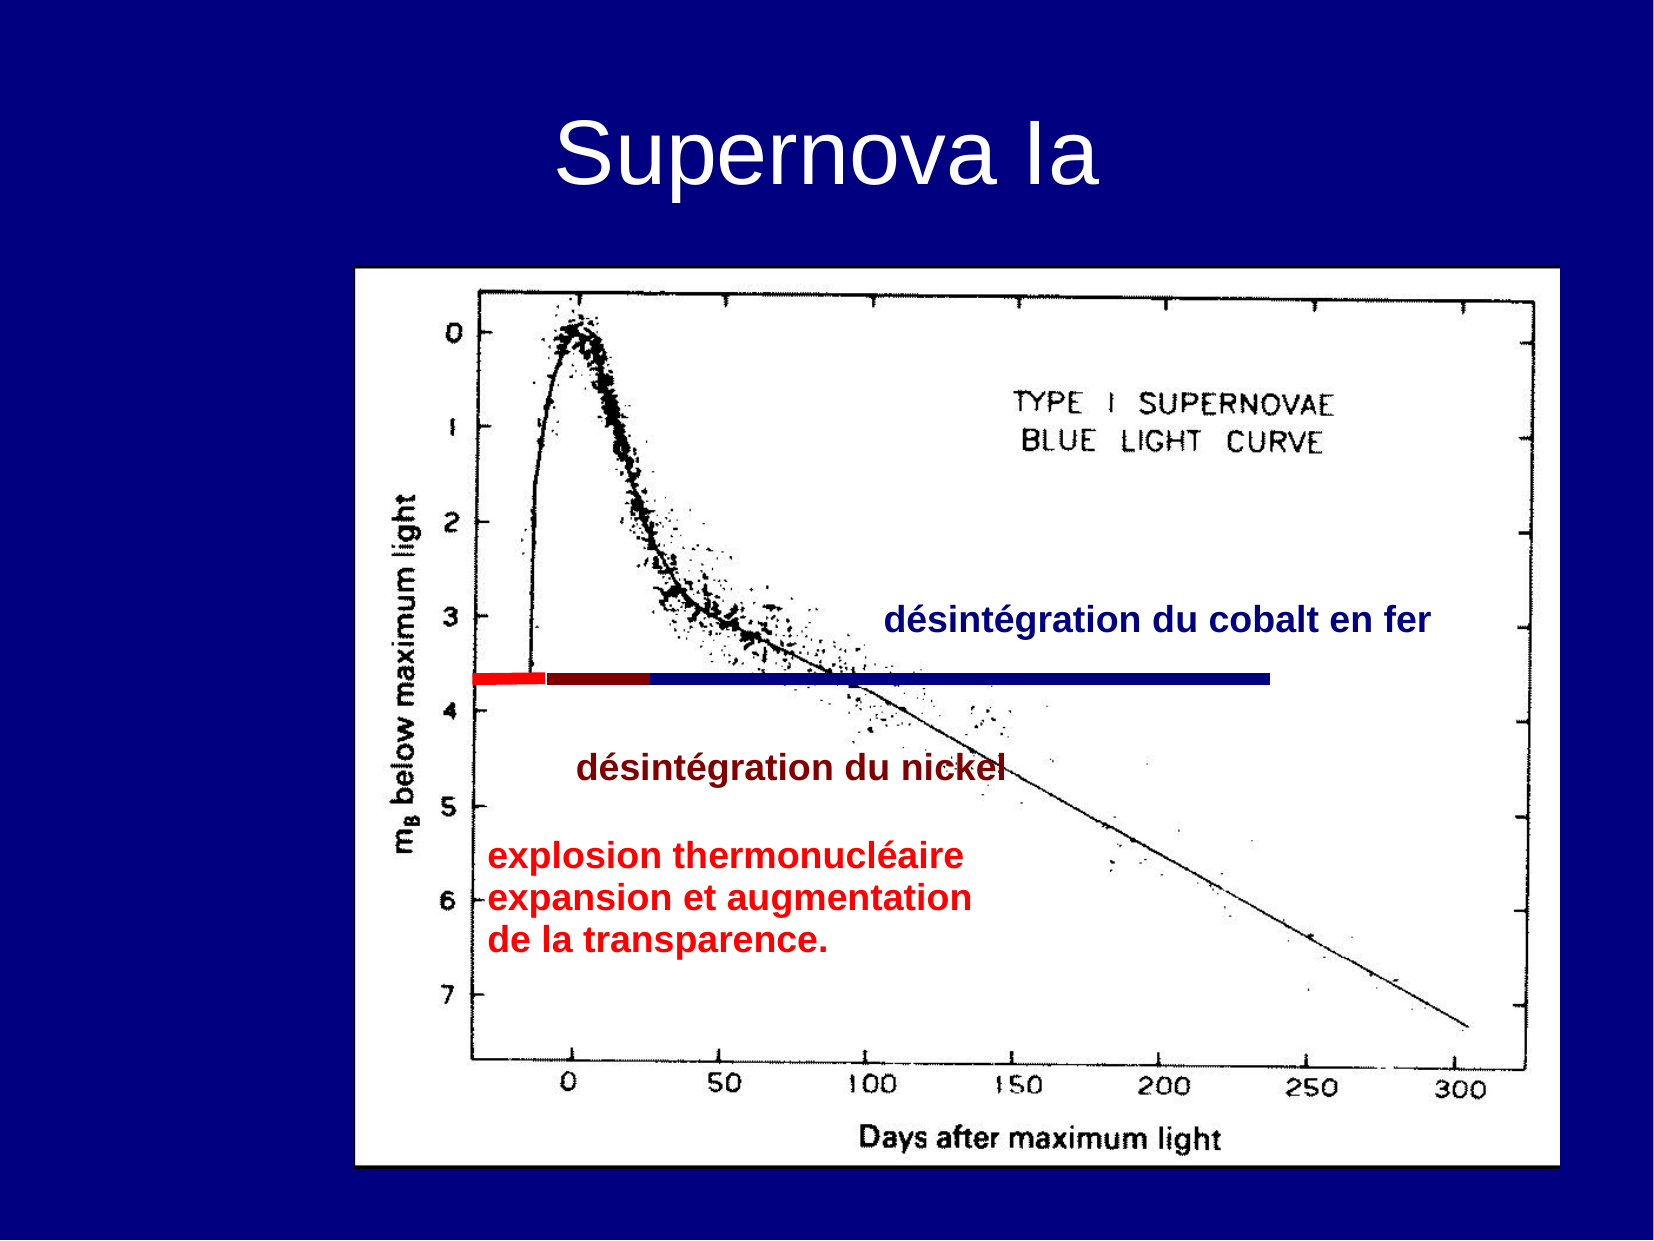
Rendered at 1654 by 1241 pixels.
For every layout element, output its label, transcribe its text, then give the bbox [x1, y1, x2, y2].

text_box désintégration du nickel [561, 739, 1023, 798]
picture [354, 265, 1560, 1169]
title Supernova Ia [82, 49, 1571, 257]
text_box explosion thermonucléaire expansion et augmentation de la transparence. [472, 826, 999, 972]
text_box désintégration du cobalt en fer [868, 591, 1447, 650]
